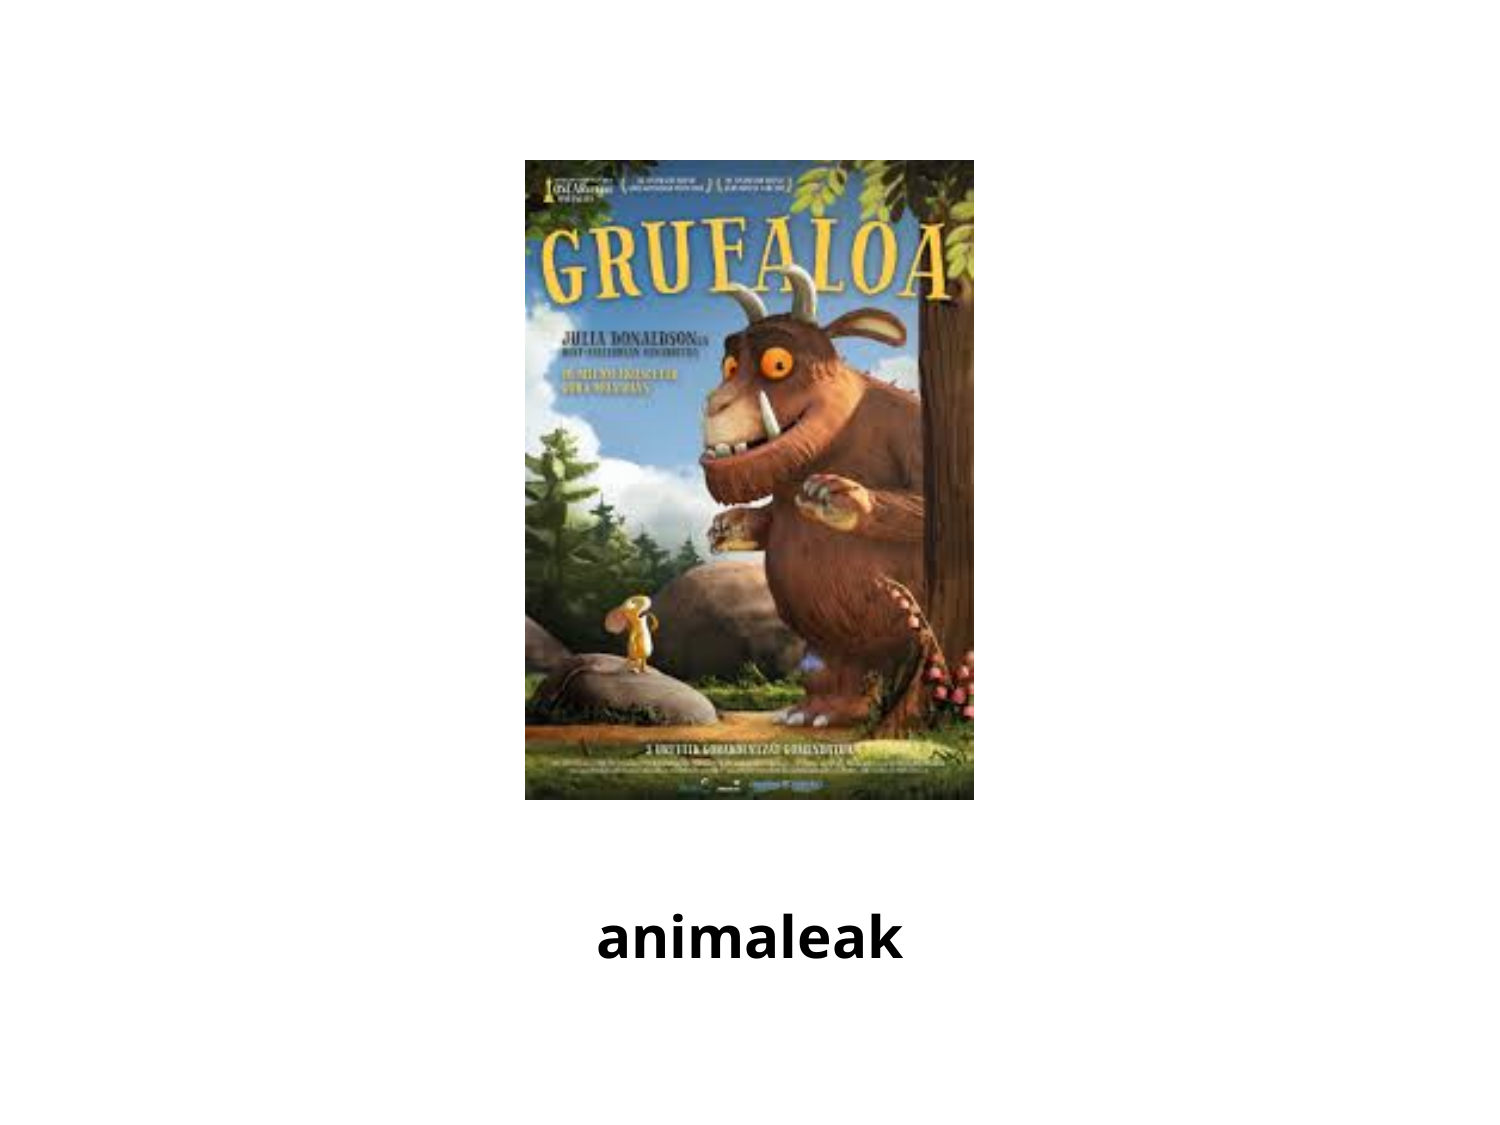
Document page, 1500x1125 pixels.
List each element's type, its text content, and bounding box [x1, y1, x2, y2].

picture [525, 160, 974, 800]
text_box animaleak [525, 893, 974, 979]
